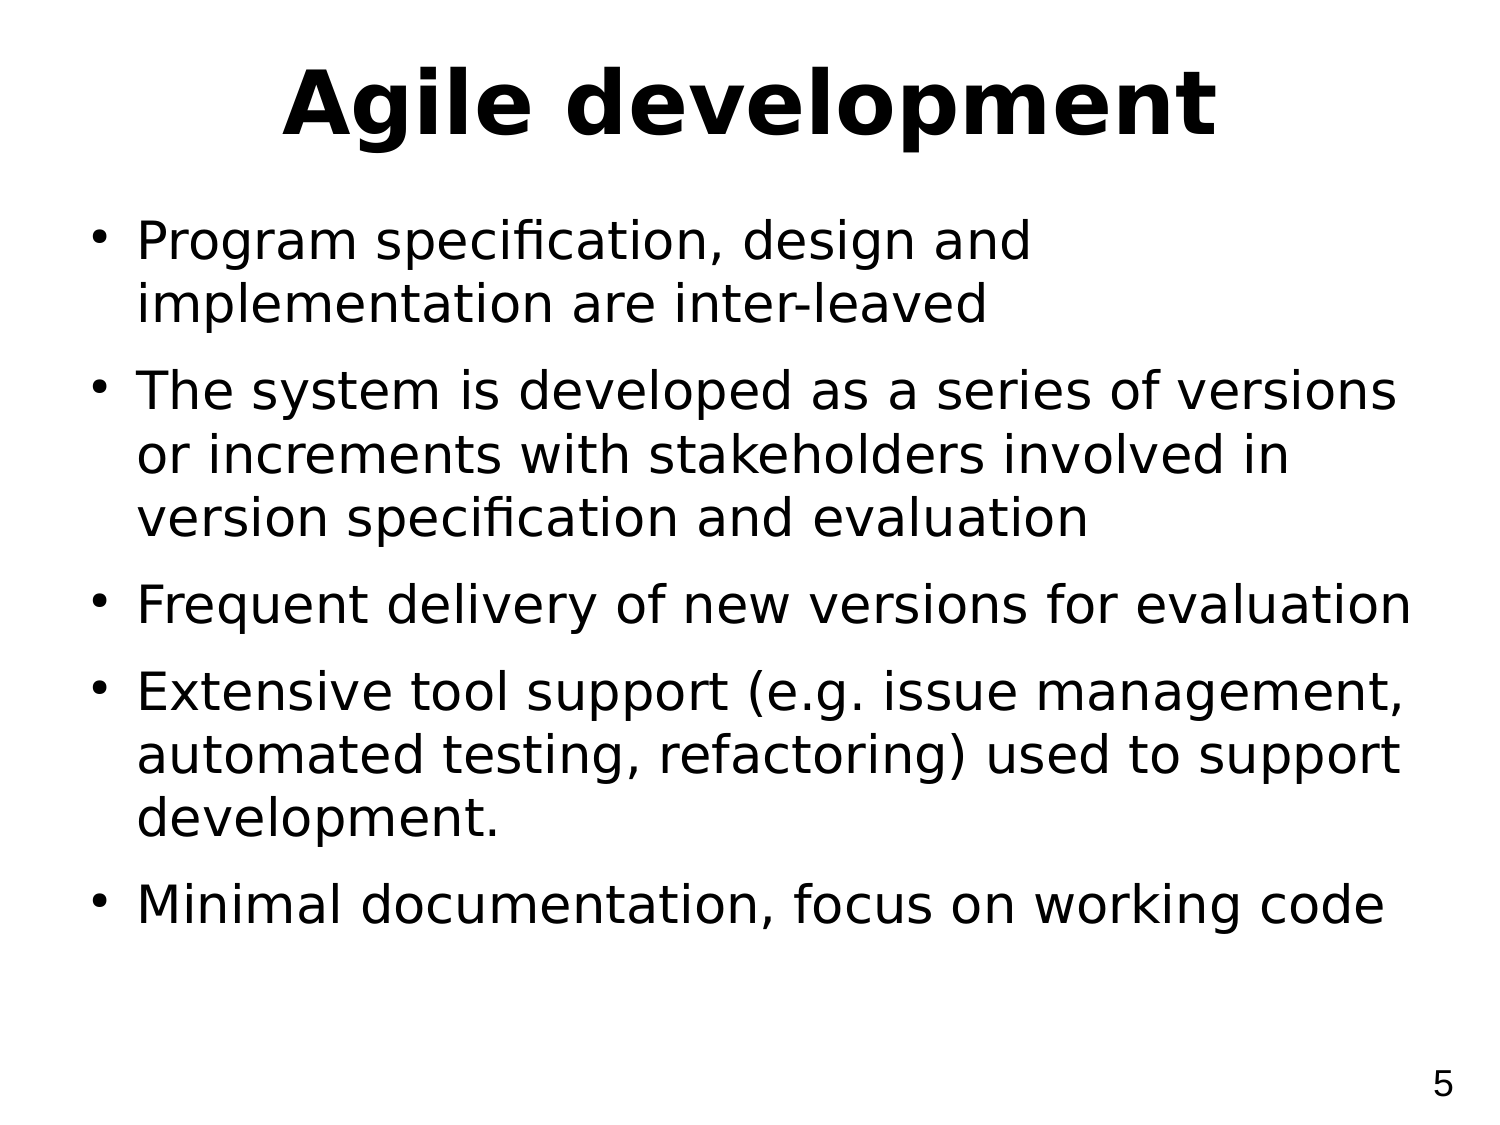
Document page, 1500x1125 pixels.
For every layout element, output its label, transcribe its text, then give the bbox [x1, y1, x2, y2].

title Agile development [75, 33, 1425, 166]
list Program specification, design and implementation are inter-leaved The system is developed as a series of versions or increments with stakeholders involved in version specification and evaluation Frequent delivery of new versions for evaluation Extensive tool support (e.g. issue management, automated testing, refactoring) used to support development. Minimal documentation, focus on working code [75, 206, 1425, 1063]
